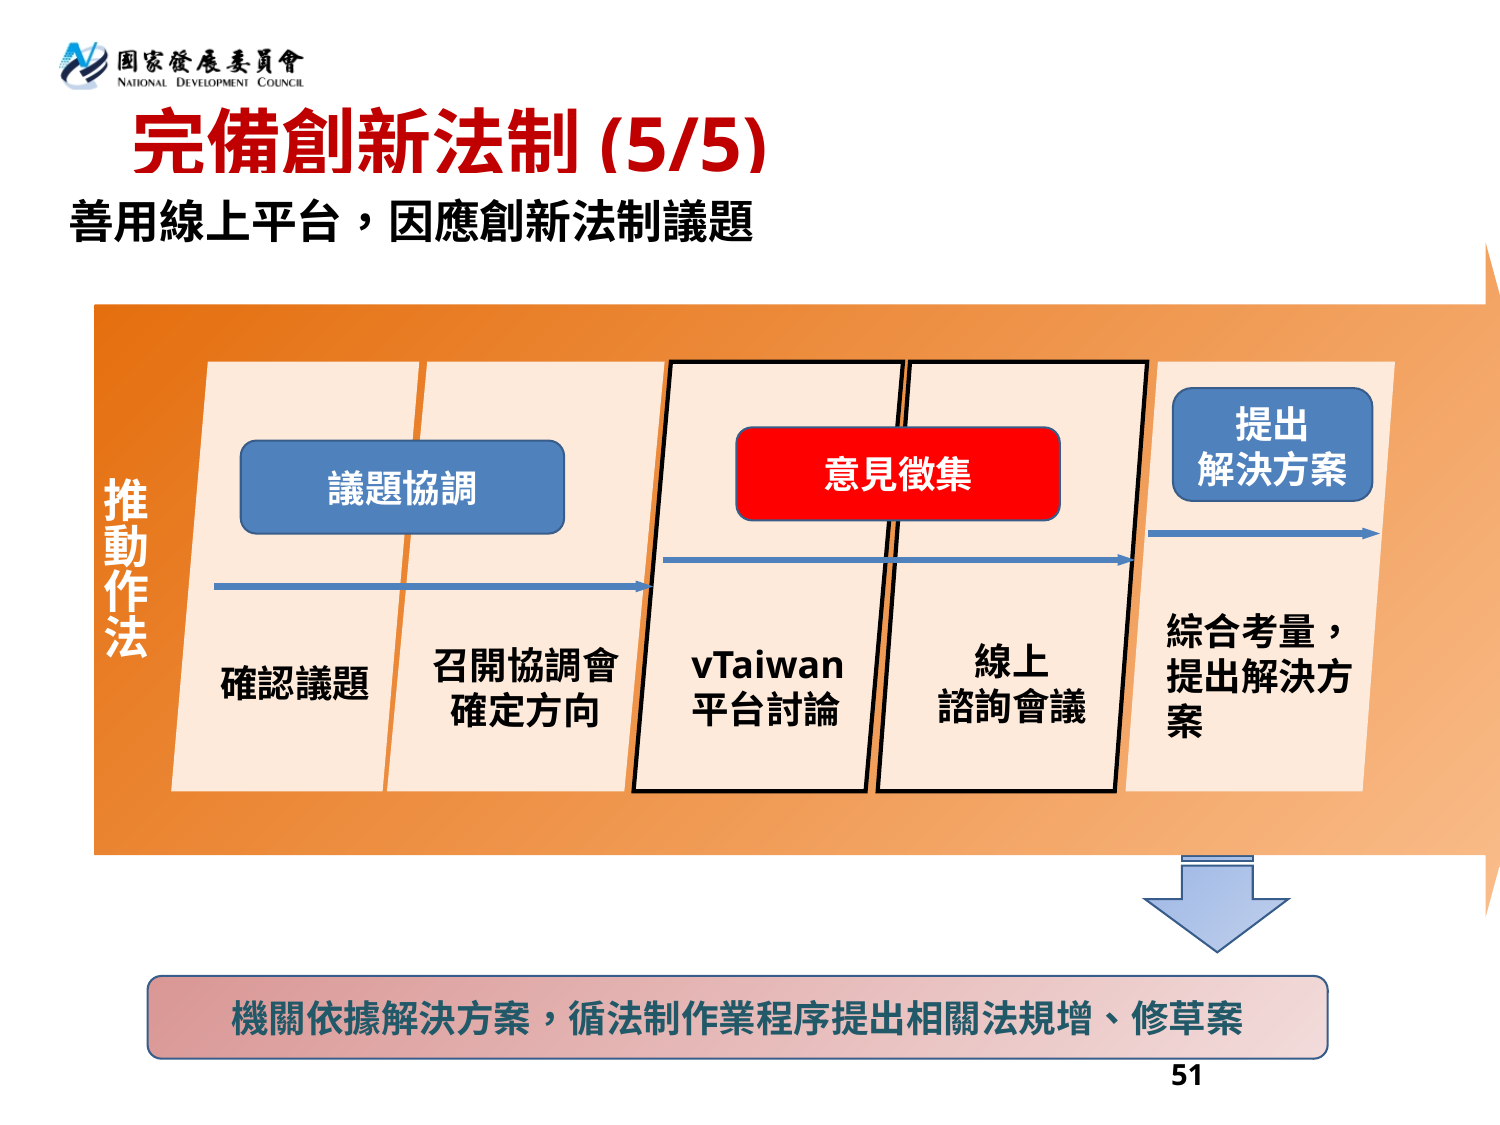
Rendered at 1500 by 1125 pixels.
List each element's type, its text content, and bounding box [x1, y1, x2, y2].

text_box 意見徵集 [736, 427, 1060, 521]
text_box 確認議題 [171, 361, 420, 792]
text_box 線上 諮詢會議 [895, 361, 1148, 558]
text_box 召開協調會 確定方向 [386, 590, 644, 792]
text_box 召開協調會 確定方向 [406, 361, 665, 583]
text_box 提出 解決方案 [1172, 388, 1373, 501]
text_box [1145, 865, 1289, 953]
text_box 51 [1156, 1045, 1500, 1106]
text_box vTaiwan 平台討論 [633, 361, 904, 792]
text_box 綜合考量，提出解決方案 [1125, 361, 1396, 792]
text_box 機關依據解決方案，循法制作業程序提出相關法規增、修草案 [147, 975, 1328, 1059]
text_box 推動作法 [73, 385, 160, 752]
text_box 議題協調 [240, 440, 565, 534]
text_box [94, 242, 1500, 917]
text_box 線上 諮詢會議 [877, 562, 1133, 792]
title 完備創新法制(5/5) [116, 38, 1500, 256]
text_box 善用線上平台，因應創新法制議題 [53, 173, 1465, 267]
